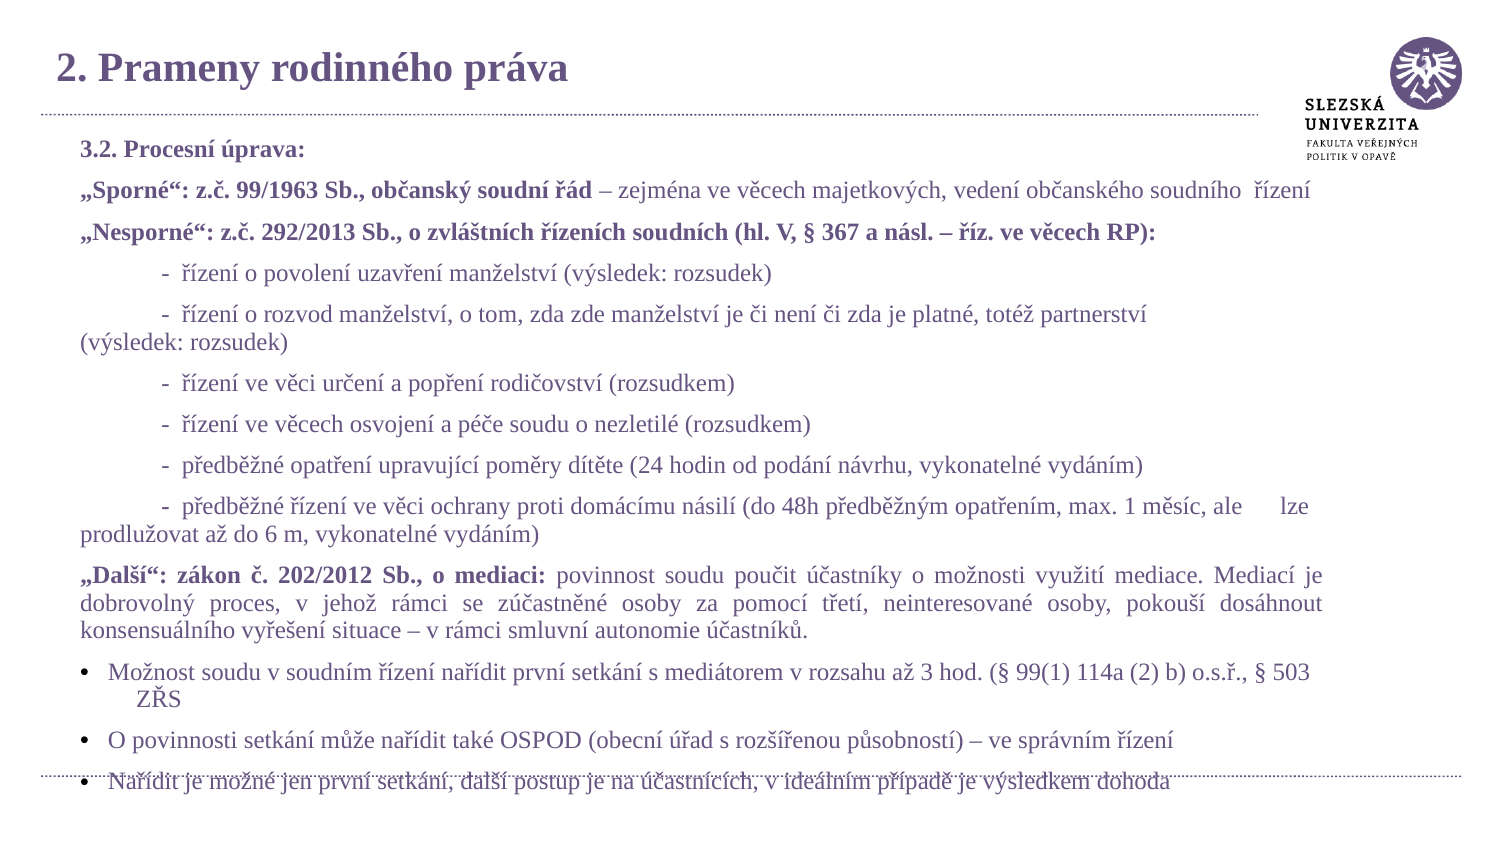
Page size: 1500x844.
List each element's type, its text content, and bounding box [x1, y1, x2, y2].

title 2. Prameny rodinného práva [41, 32, 786, 116]
text_box 3.2. Procesní úprava: „Sporné“: z.č. 99/1963 Sb., občanský soudní řád – zejména ve věcech majetkových, vedení občanského soudního řízení „Nesporné“: z.č. 292/2013 Sb., o zvláštních řízeních soudních (hl. V, § 367 a násl. – říz. ve věcech RP): - řízení o povolení uzavření manželství (výsledek: rozsudek) - řízení o rozvod manželství, o tom, zda zde manželství je či není či zda je platné, totéž partnerství (výsledek: rozsudek) - řízení ve věci určení a popření rodičovství (rozsudkem) - řízení ve věcech osvojení a péče soudu o nezletilé (rozsudkem) - předběžné opatření upravující poměry dítěte (24 hodin od podání návrhu, vykonatelné vydáním) - předběžné řízení ve věci ochrany proti domácímu násilí (do 48h předběžným opatřením, max. 1 měsíc, ale lze prodlužovat až do 6 m, vykonatelné vydáním) „Další“: zákon č. 202/2012 Sb., o mediaci: povinnost soudu poučit účastníky o možnosti využití mediace. Mediací je dobrovolný proces, v jehož rámci se zúčastněné osoby za pomocí třetí, neinteresované osoby, pokouší dosáhnout konsensuálního vyřešení situace – v rámci smluvní autonomie účastníků. Možnost soudu v soudním řízení nařídit první setkání s mediátorem v rozsahu až 3 hod. (§ 99(1) 114a (2) b) o.s.ř., § 503 ZŘS O povinnosti setkání může nařídit také OSPOD (obecní úřad s rozšířenou působností) – ve správním řízení Nařídit je možné jen první setkání, další postup je na účastnících, v ideálním případě je výsledkem dohoda [64, 128, 1340, 784]
